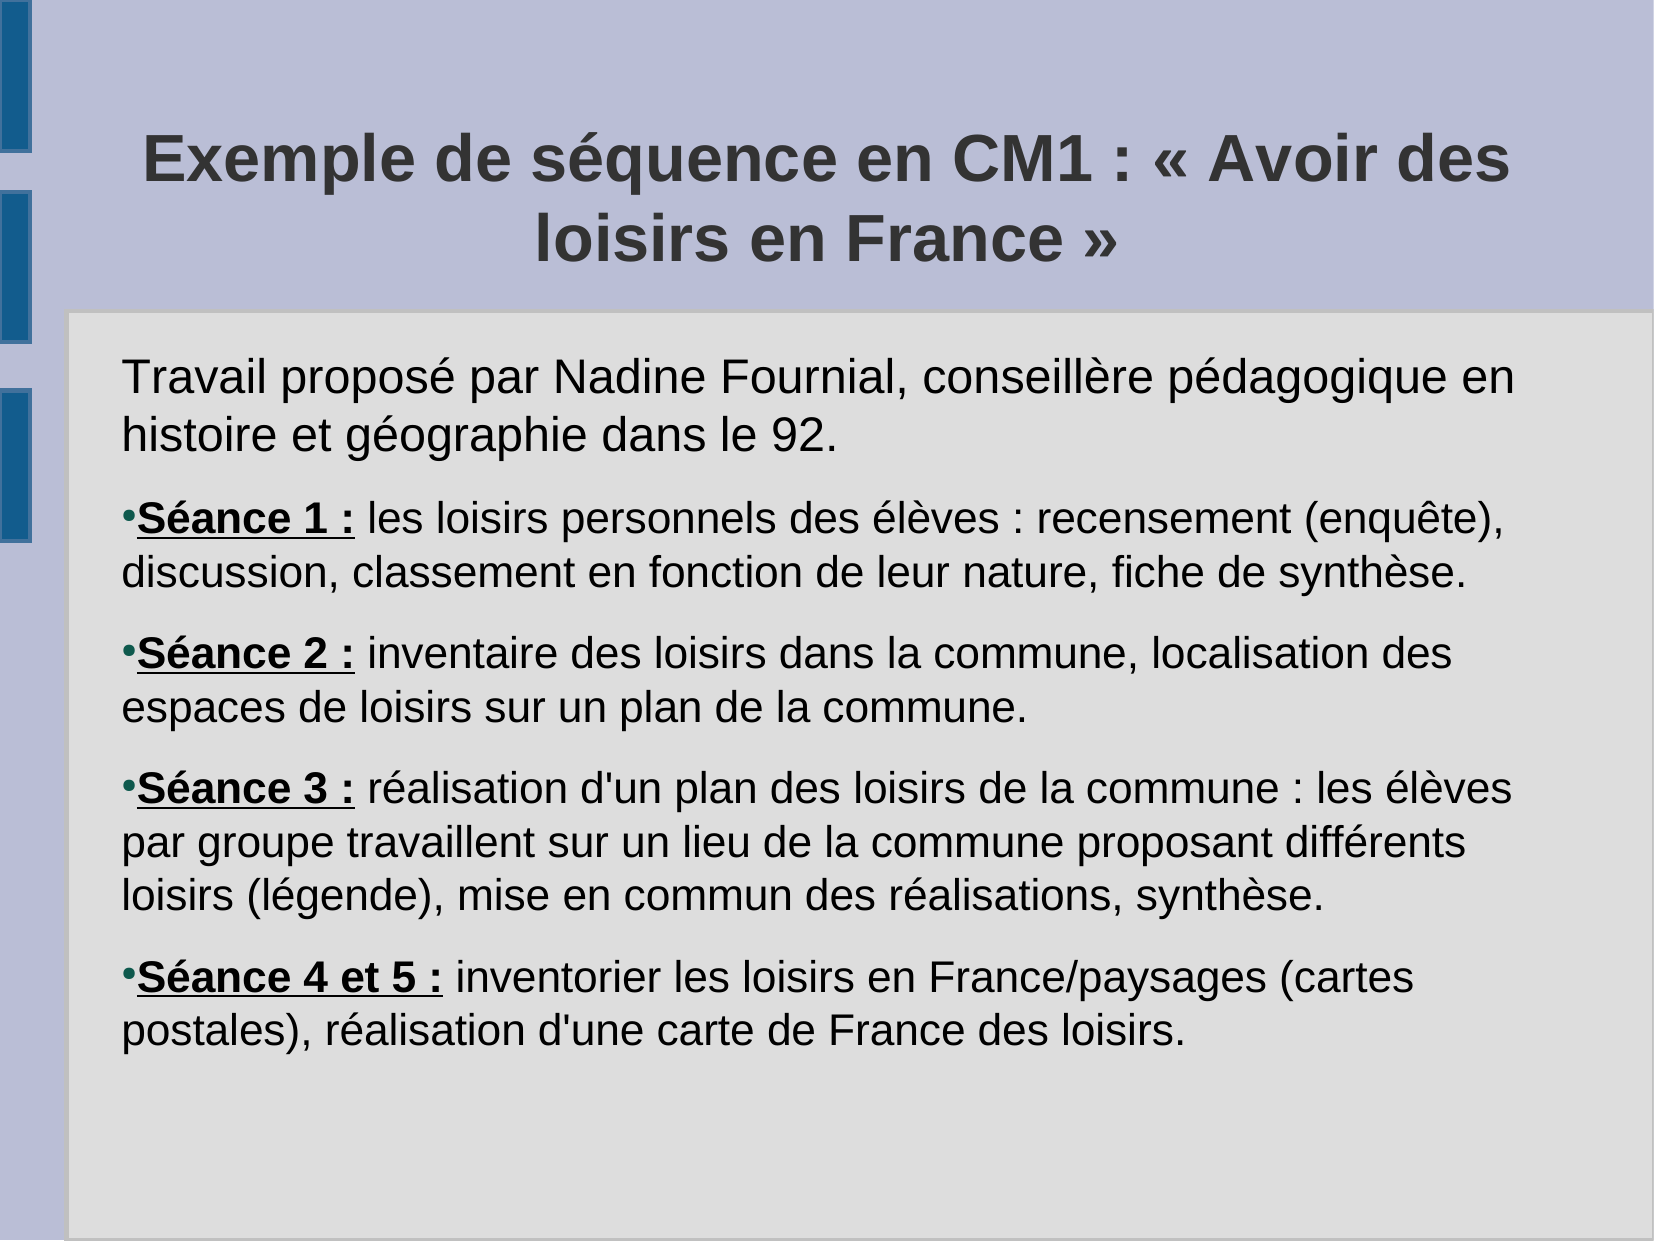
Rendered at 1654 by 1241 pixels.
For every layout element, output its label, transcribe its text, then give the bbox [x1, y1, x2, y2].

title Exemple de séquence en CM1 : « Avoir des loisirs en France » [121, 91, 1534, 299]
list Travail proposé par Nadine Fournial, conseillère pédagogique en histoire et géographie dans le 92. Séance 1 : les loisirs personnels des élèves : recensement (enquête), discussion, classement en fonction de leur nature, fiche de synthèse. Séance 2 : inventaire des loisirs dans la commune, localisation des espaces de loisirs sur un plan de la commune. Séance 3 : réalisation d'un plan des loisirs de la commune : les élèves par groupe travaillent sur un lieu de la commune proposant différents loisirs (légende), mise en commun des réalisations, synthèse. Séance 4 et 5 : inventorier les loisirs en France/paysages (cartes postales), réalisation d'une carte de France des loisirs. [121, 344, 1534, 1142]
